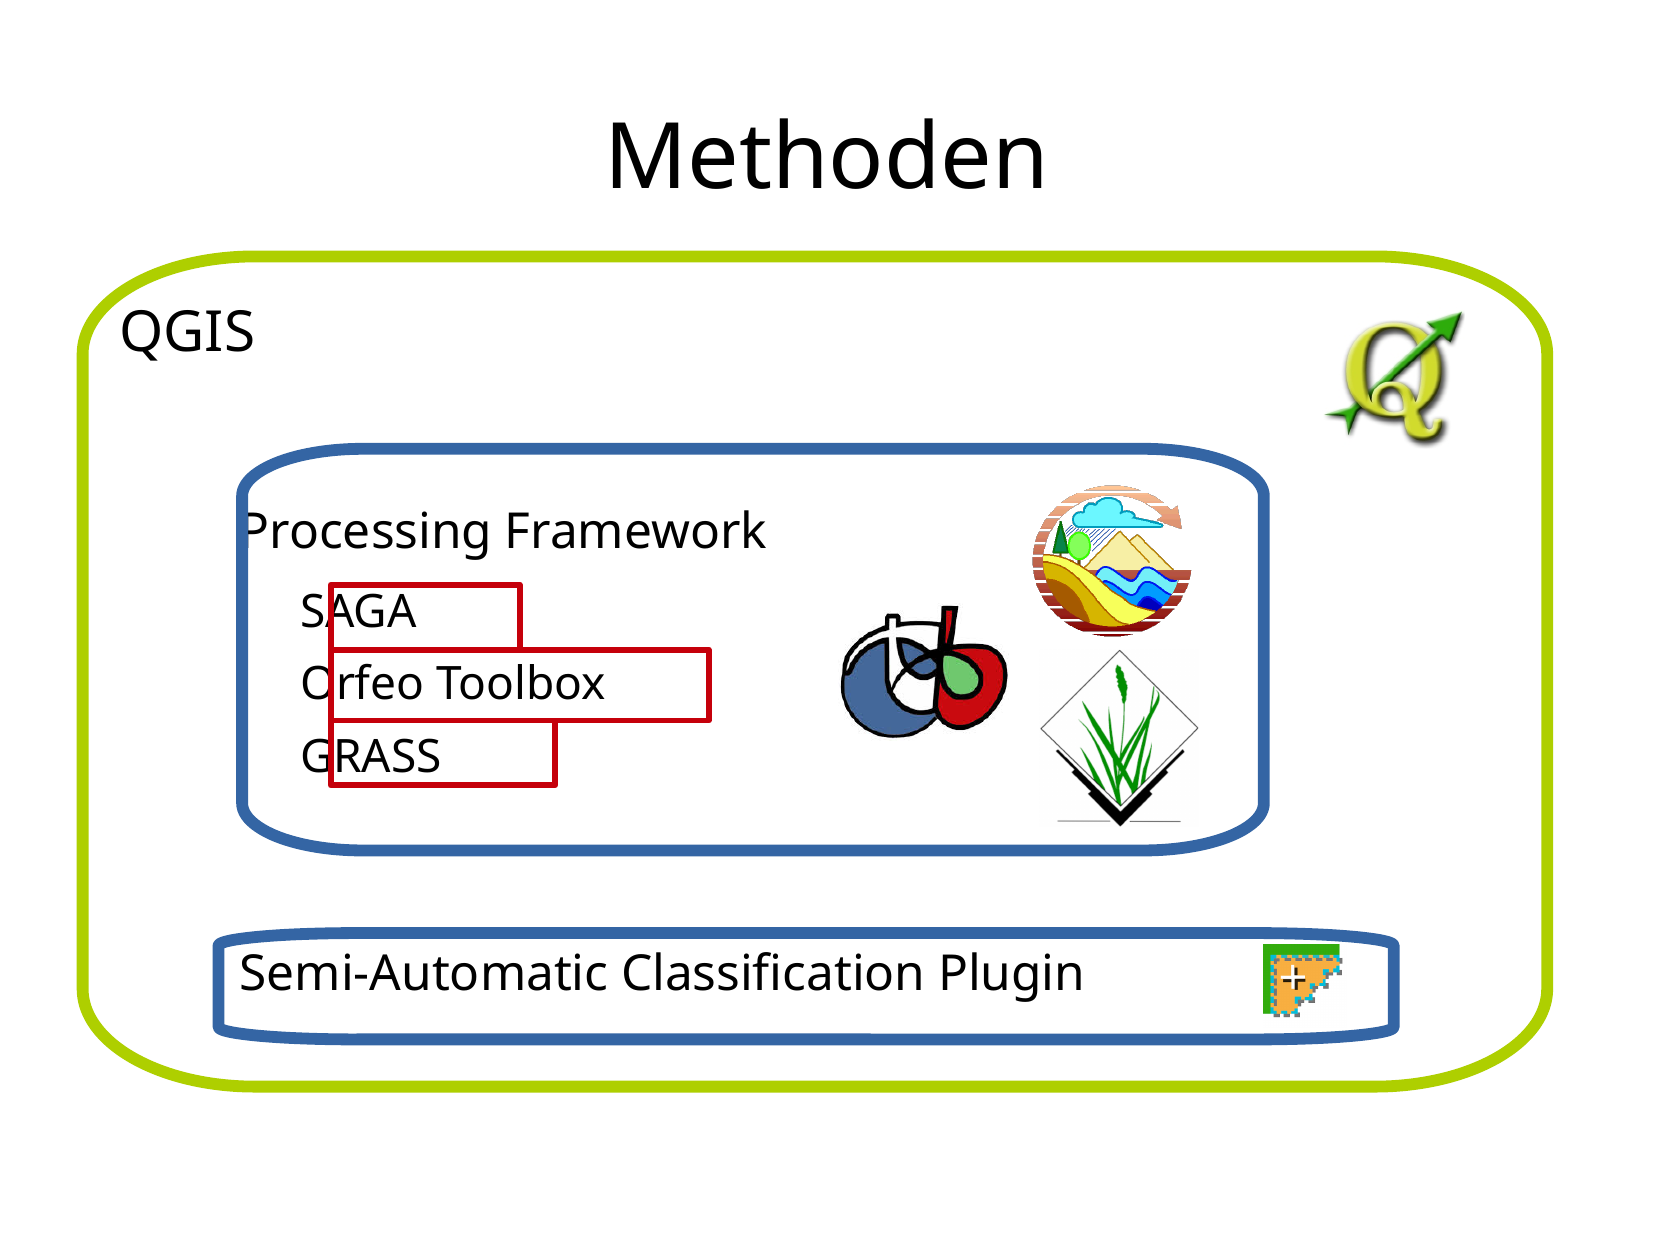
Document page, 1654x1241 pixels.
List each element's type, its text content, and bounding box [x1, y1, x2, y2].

picture [1039, 649, 1199, 827]
title Methoden [82, 49, 1571, 257]
picture [1263, 944, 1347, 1028]
list QGIS Processing Framework SAGA Orfeo Toolbox GRASS Semi-Automatic Classification Plugin [59, 290, 113, 1010]
picture [1031, 484, 1193, 638]
list QGIS Processing Framework SAGA Orfeo Toolbox GRASS Semi-Automatic Classification Plugin [89, 290, 1541, 1010]
list QGIS Processing Framework SAGA Orfeo Toolbox GRASS Semi-Automatic Classification Plugin [225, 939, 1387, 1010]
picture [1322, 307, 1465, 449]
picture [831, 575, 1016, 768]
